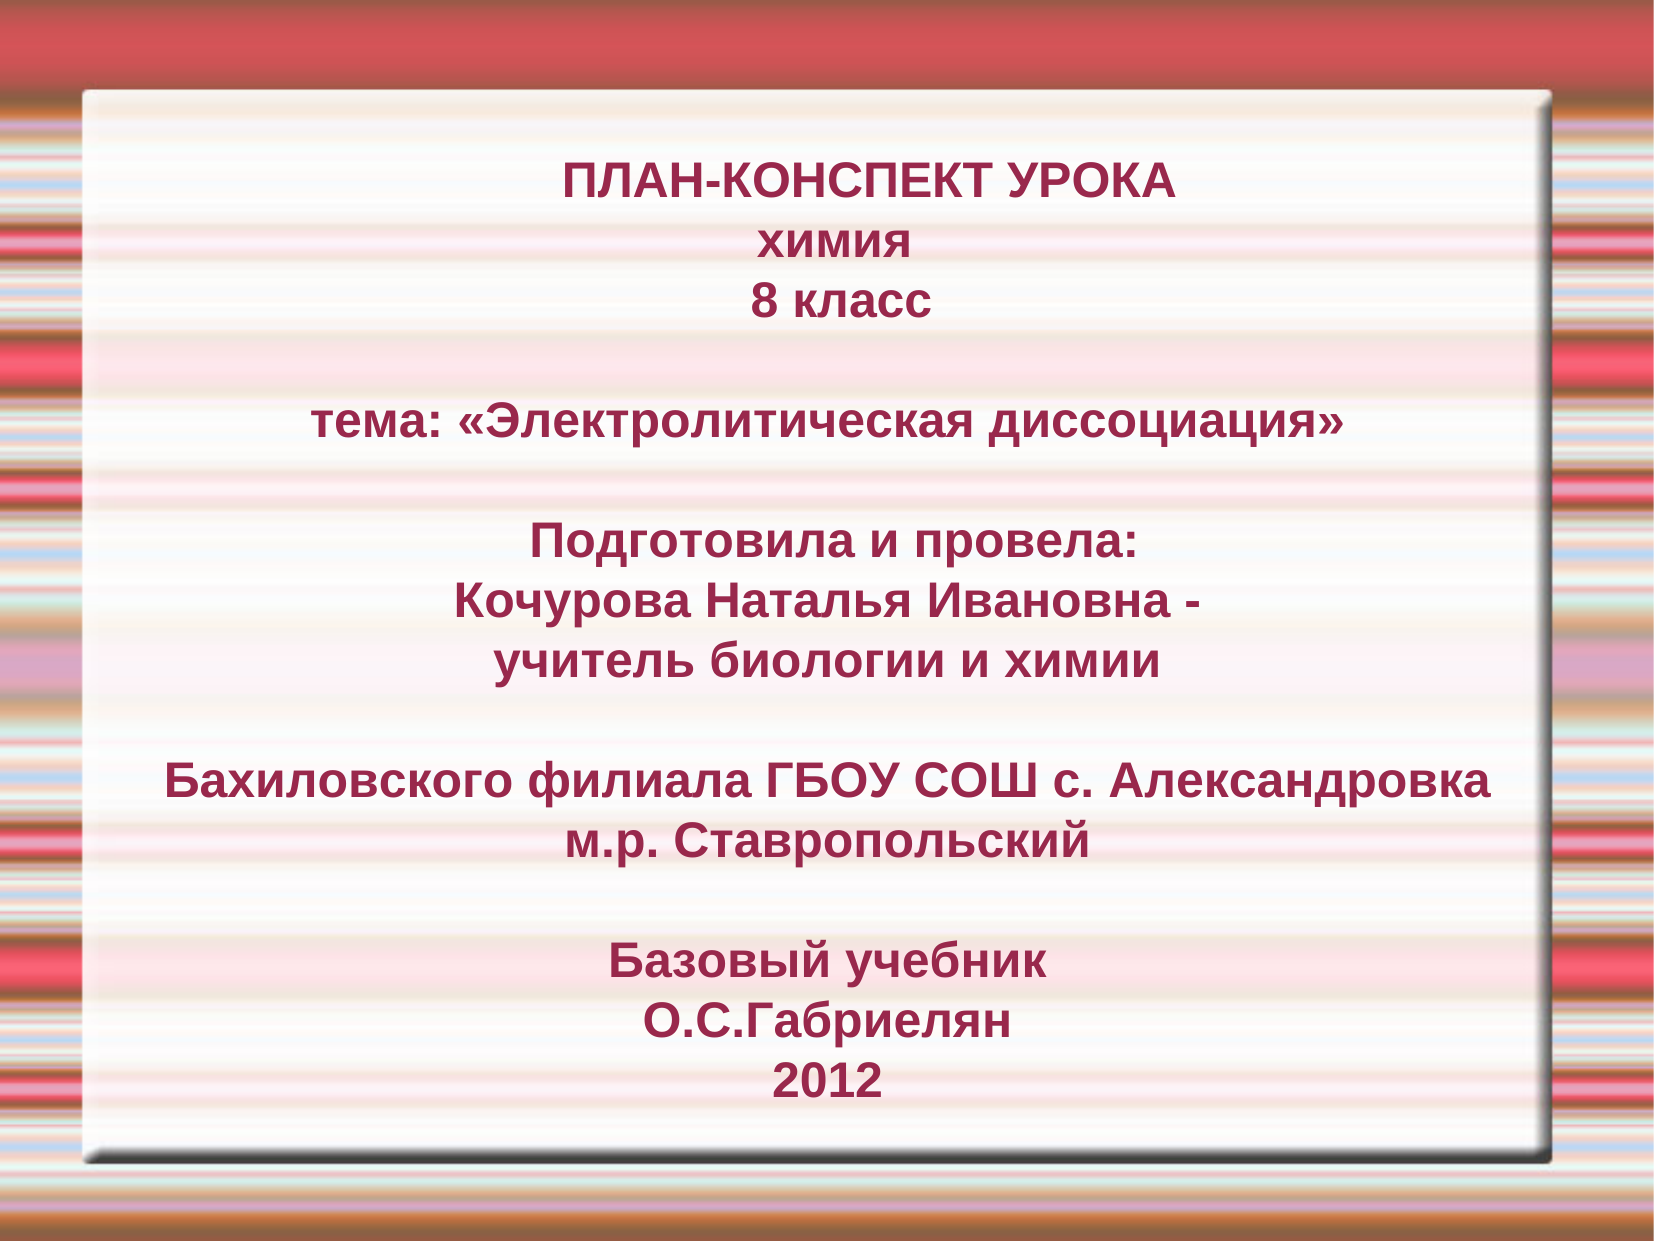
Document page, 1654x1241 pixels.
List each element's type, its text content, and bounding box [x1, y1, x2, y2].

title ПЛАН-КОНСПЕКТ УРОКА химия 8 класс тема: «Электролитическая диссоциация» Подготовила и провела: Кочурова Наталья Ивановна - учитель биологии и химии Бахиловского филиала ГБОУ СОШ с. Александровка м.р. Ставропольский Базовый учебник О.С.Габриелян 2012 [121, 142, 1534, 1173]
